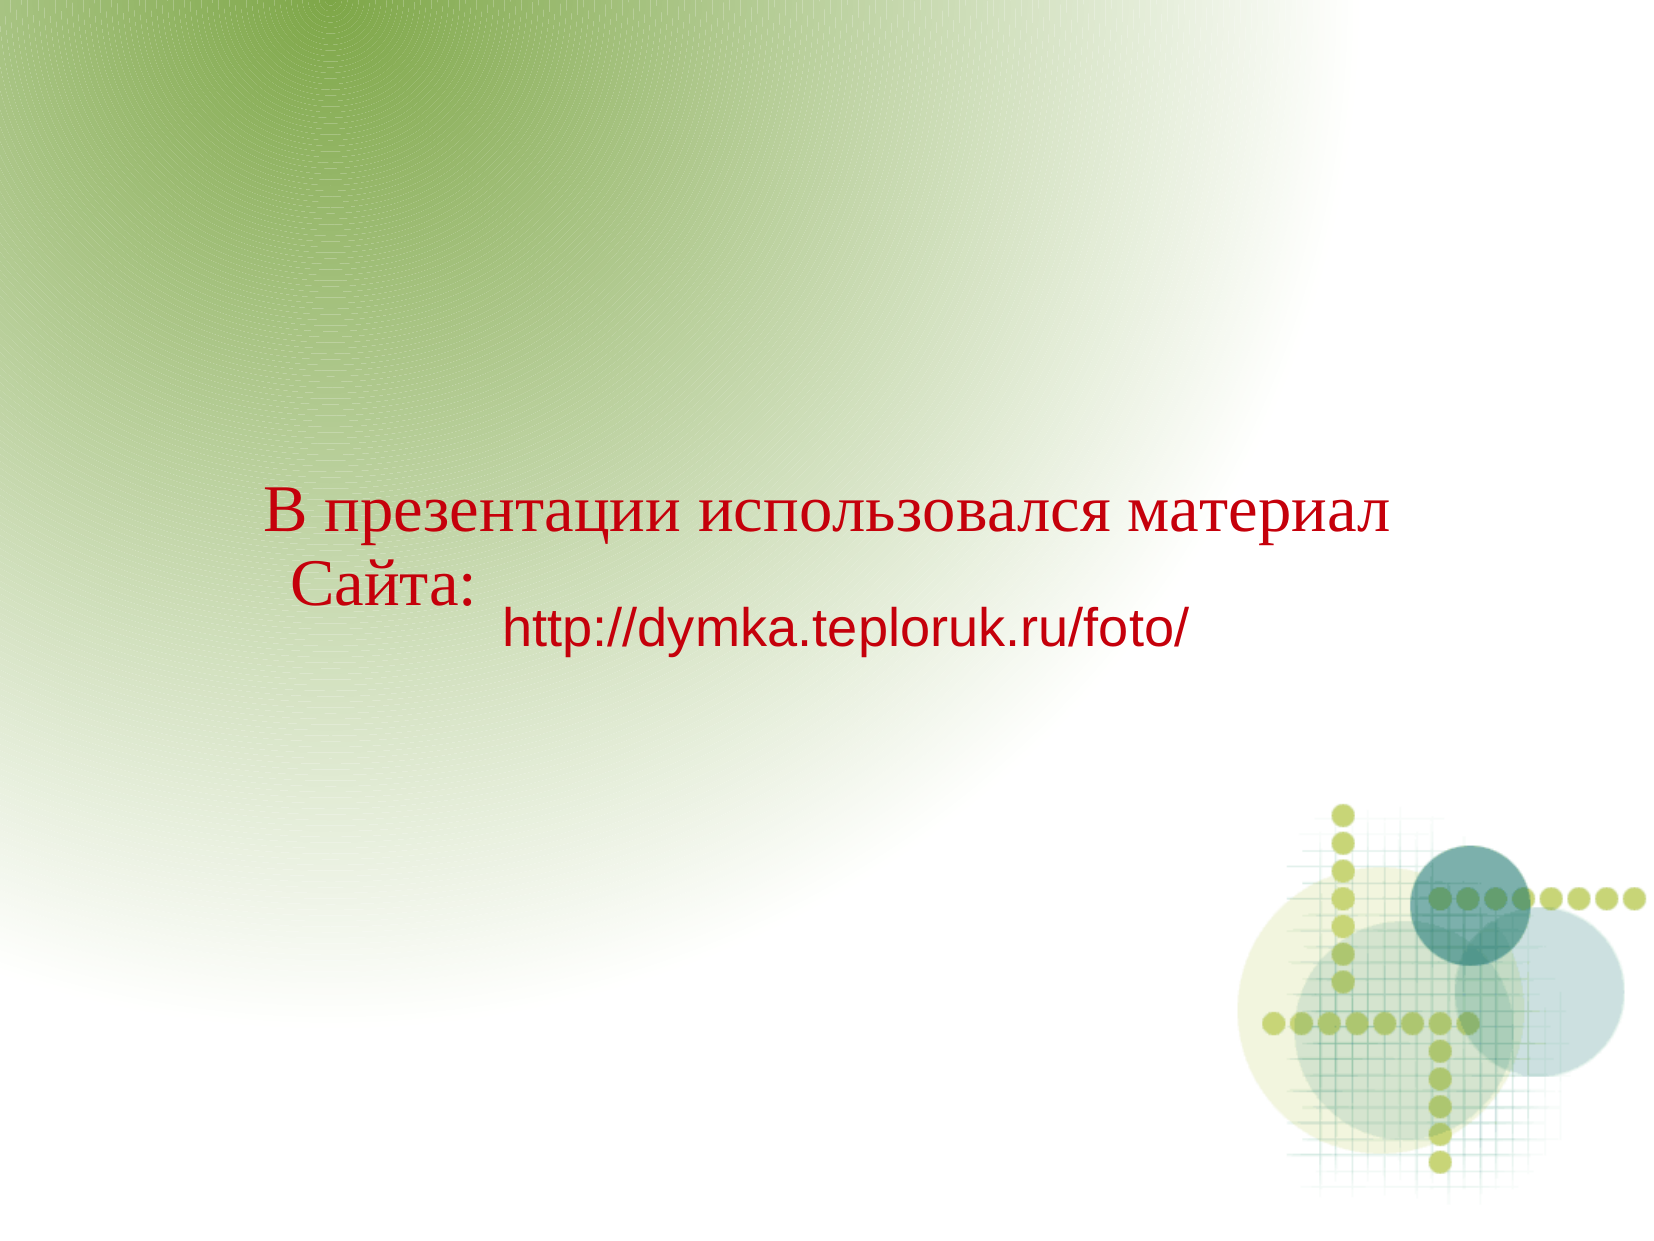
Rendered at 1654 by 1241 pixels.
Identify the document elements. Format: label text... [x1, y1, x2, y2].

subtitle В презентации использовался материал Сайта: [121, 110, 1534, 1119]
picture [1224, 792, 1654, 1211]
text_box http://dymka.teploruk.ru/foto/ [472, 590, 1270, 687]
